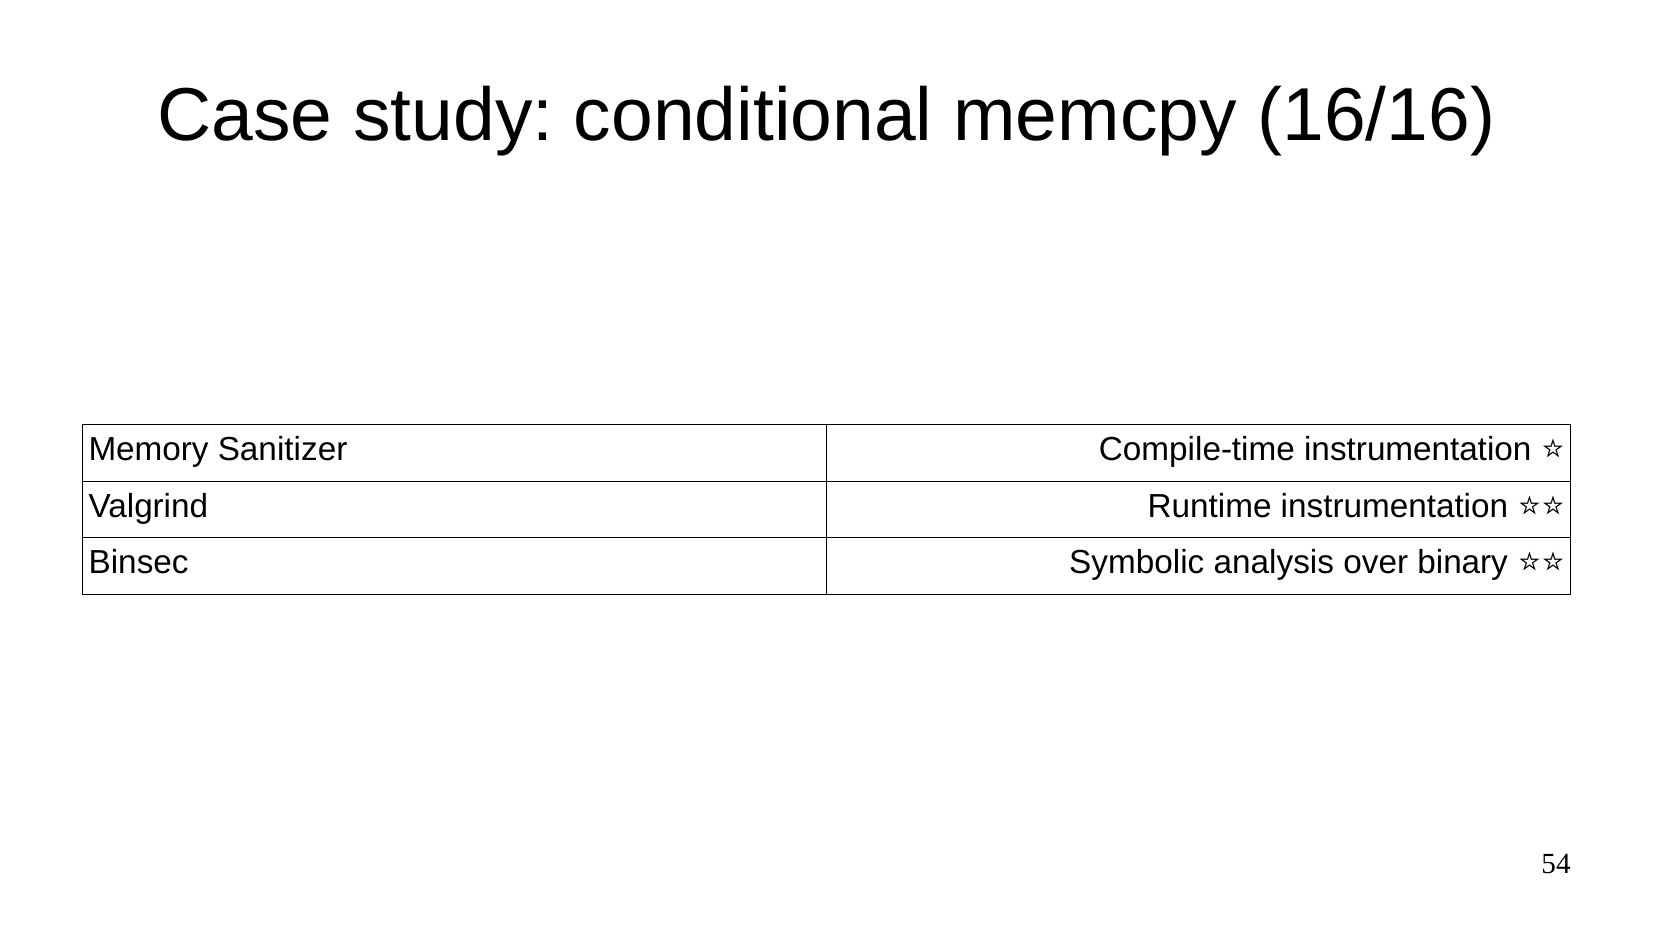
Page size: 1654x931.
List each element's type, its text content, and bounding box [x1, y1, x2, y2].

table_cell Binsec [83, 538, 826, 594]
table_cell Valgrind [83, 482, 826, 537]
table_header Compile-time instrumentation ⭐ [827, 425, 1570, 481]
table_cell Symbolic analysis over binary ⭐⭐ [827, 538, 1570, 594]
table_cell Runtime instrumentation ⭐⭐ [827, 482, 1570, 537]
table_header Memory Sanitizer [83, 425, 826, 481]
title Case study: conditional memcpy (16/16) [82, 37, 1571, 193]
